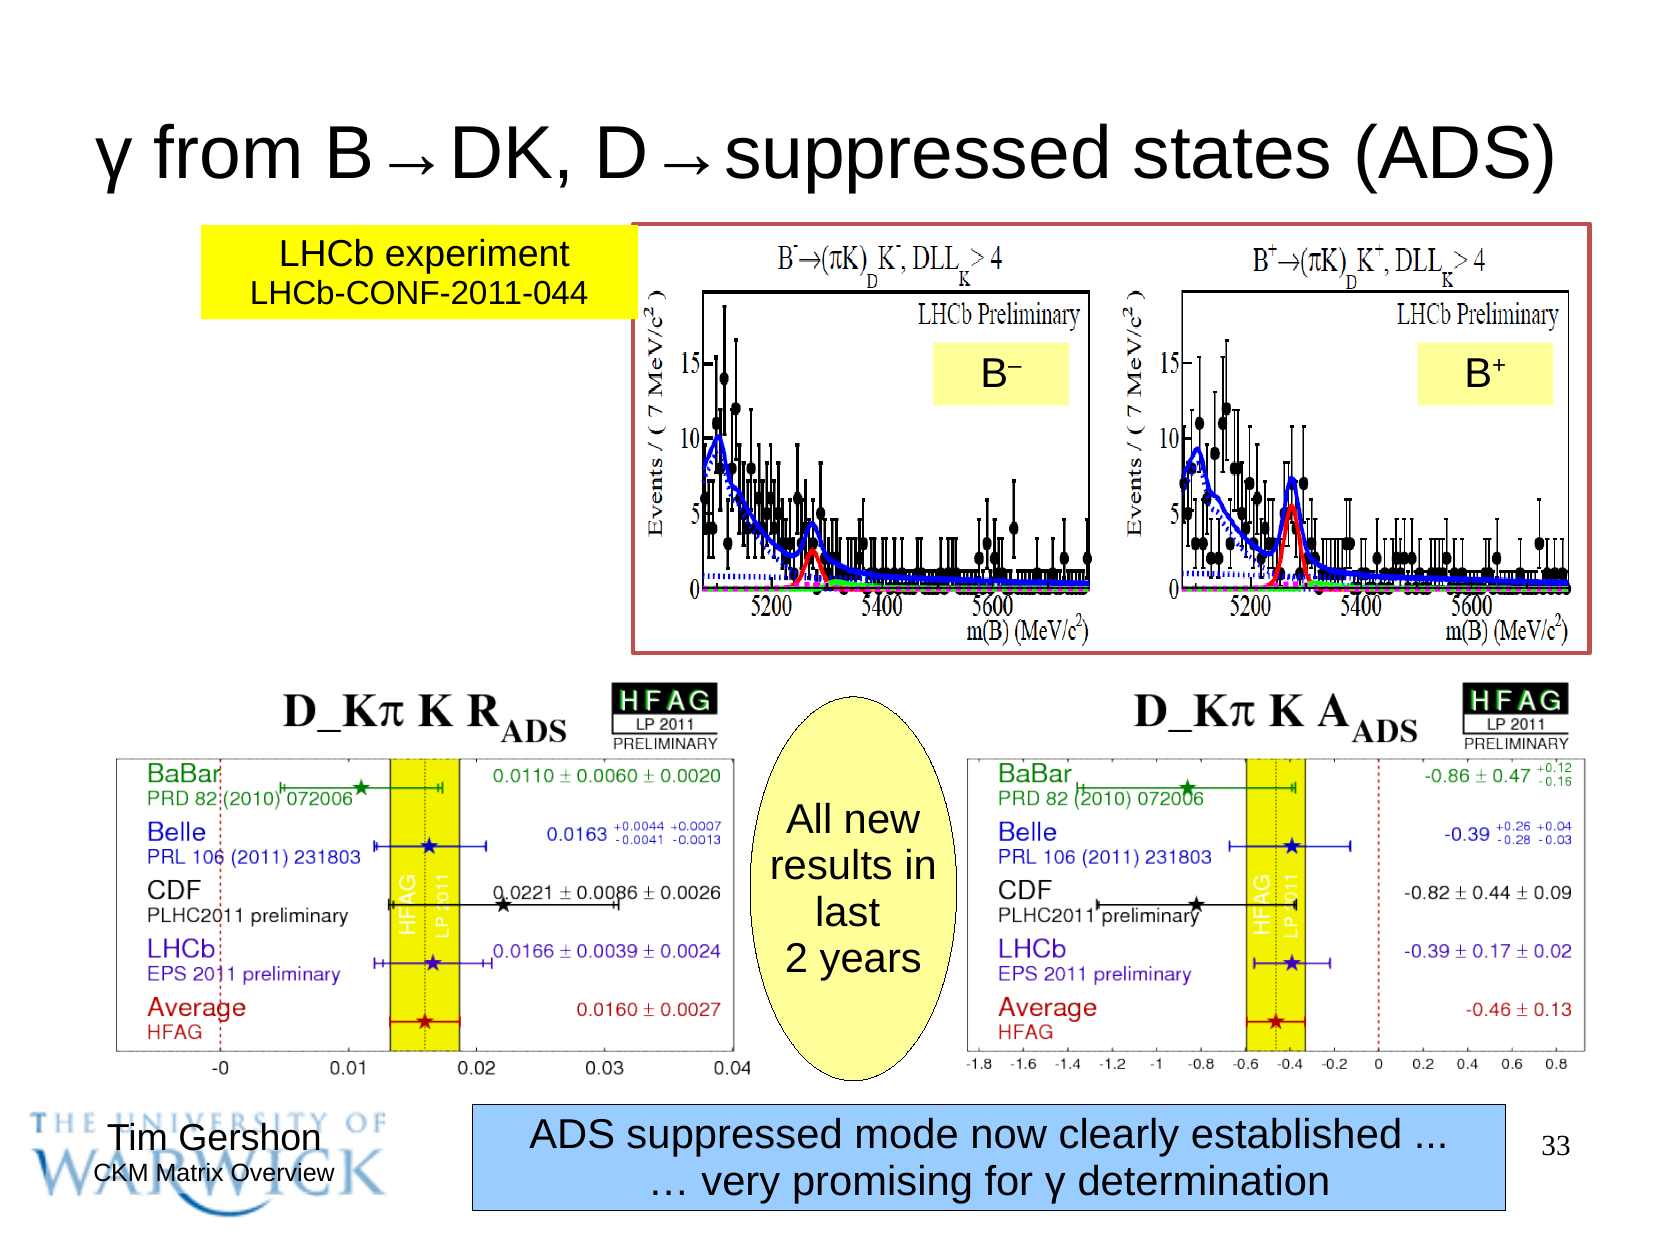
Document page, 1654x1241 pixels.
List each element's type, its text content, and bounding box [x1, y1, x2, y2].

text_box B– [933, 342, 1069, 406]
title γ from B→DK, D→suppressed states (ADS) [82, 49, 1571, 257]
text_box LHCb experiment LHCb-CONF-2011-044 [200, 225, 638, 320]
text_box B+ [1417, 342, 1554, 406]
text_box Tim Gershon CKM Matrix Overview [45, 1108, 384, 1194]
text_box ADS suppressed mode now clearly established ... … very promising for γ determination [472, 1104, 1506, 1211]
picture [19, 225, 1601, 1232]
text_box All new results in last 2 years [750, 696, 957, 1081]
